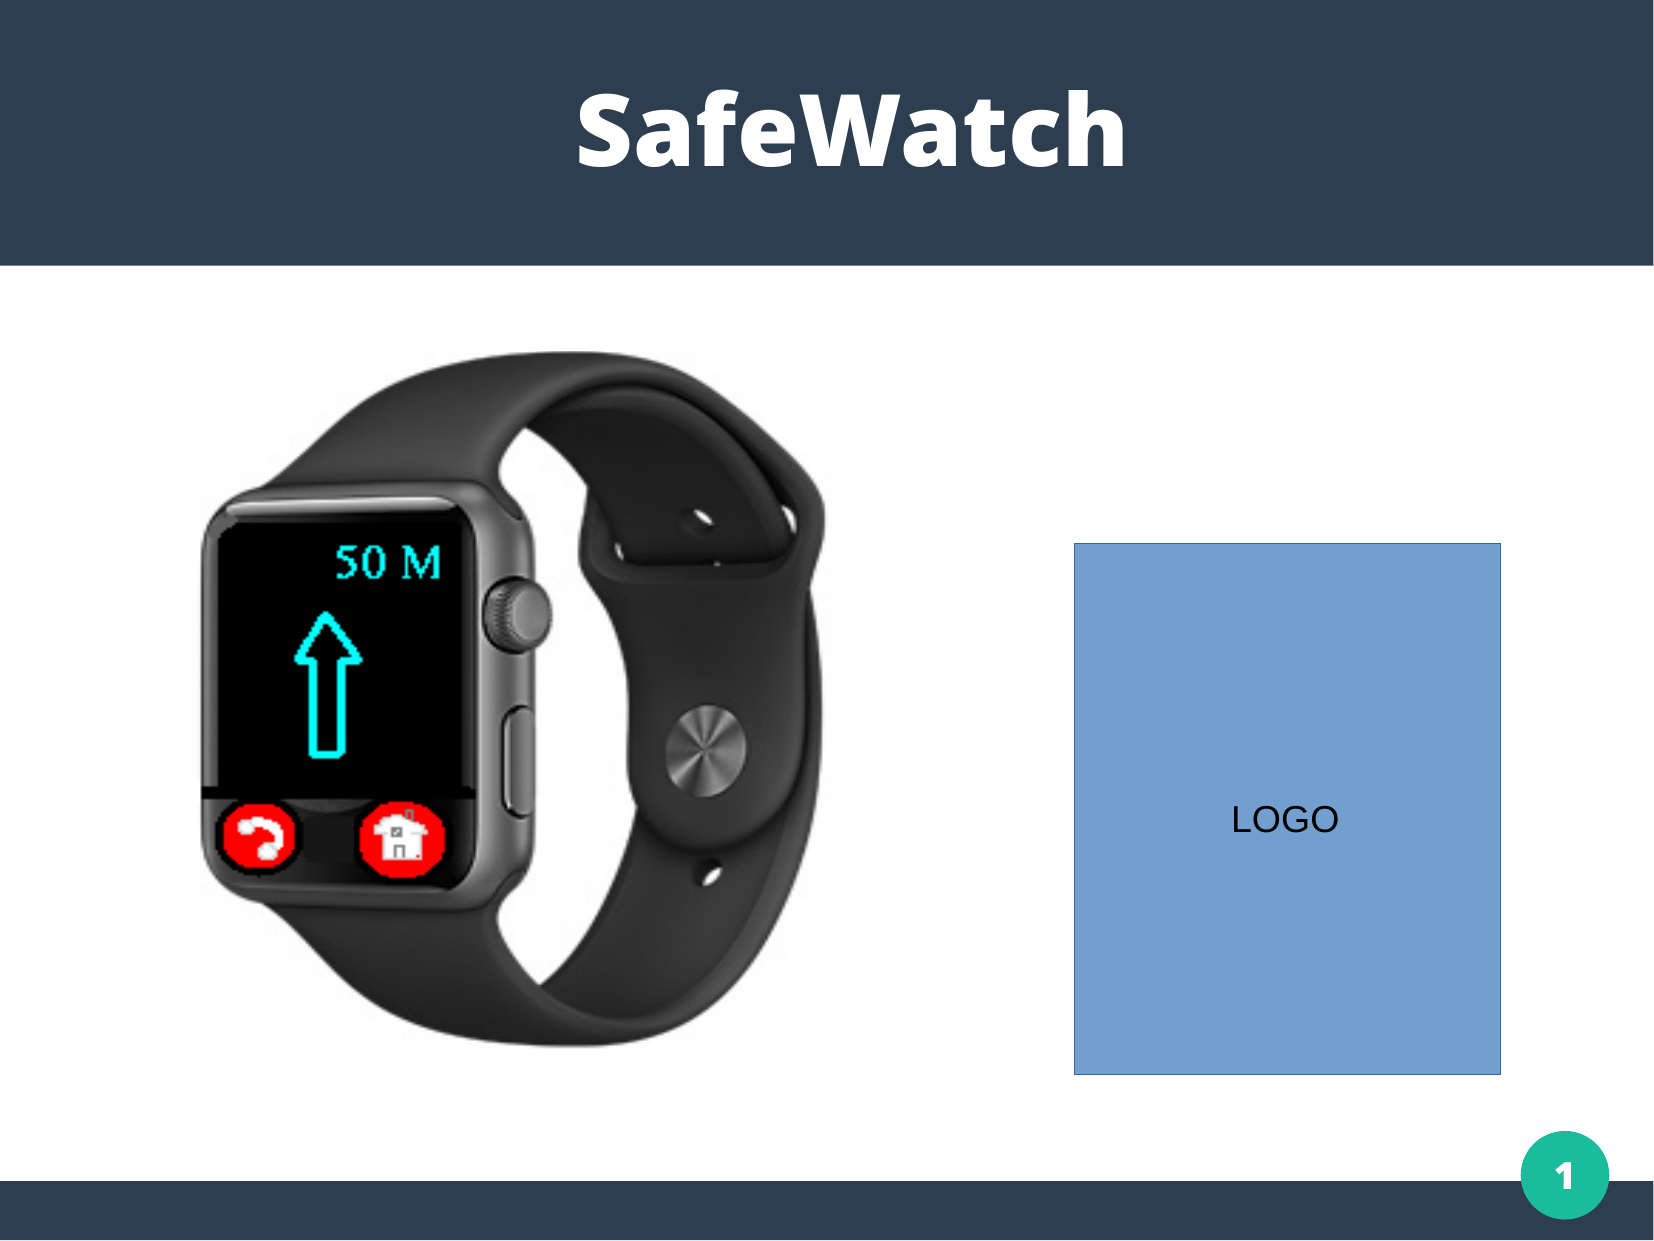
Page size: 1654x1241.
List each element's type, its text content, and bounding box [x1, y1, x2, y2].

text_box [1074, 543, 1501, 1075]
picture [131, 351, 922, 1123]
text_box LOGO [1216, 791, 1654, 849]
title SafeWatch [59, 49, 1595, 207]
